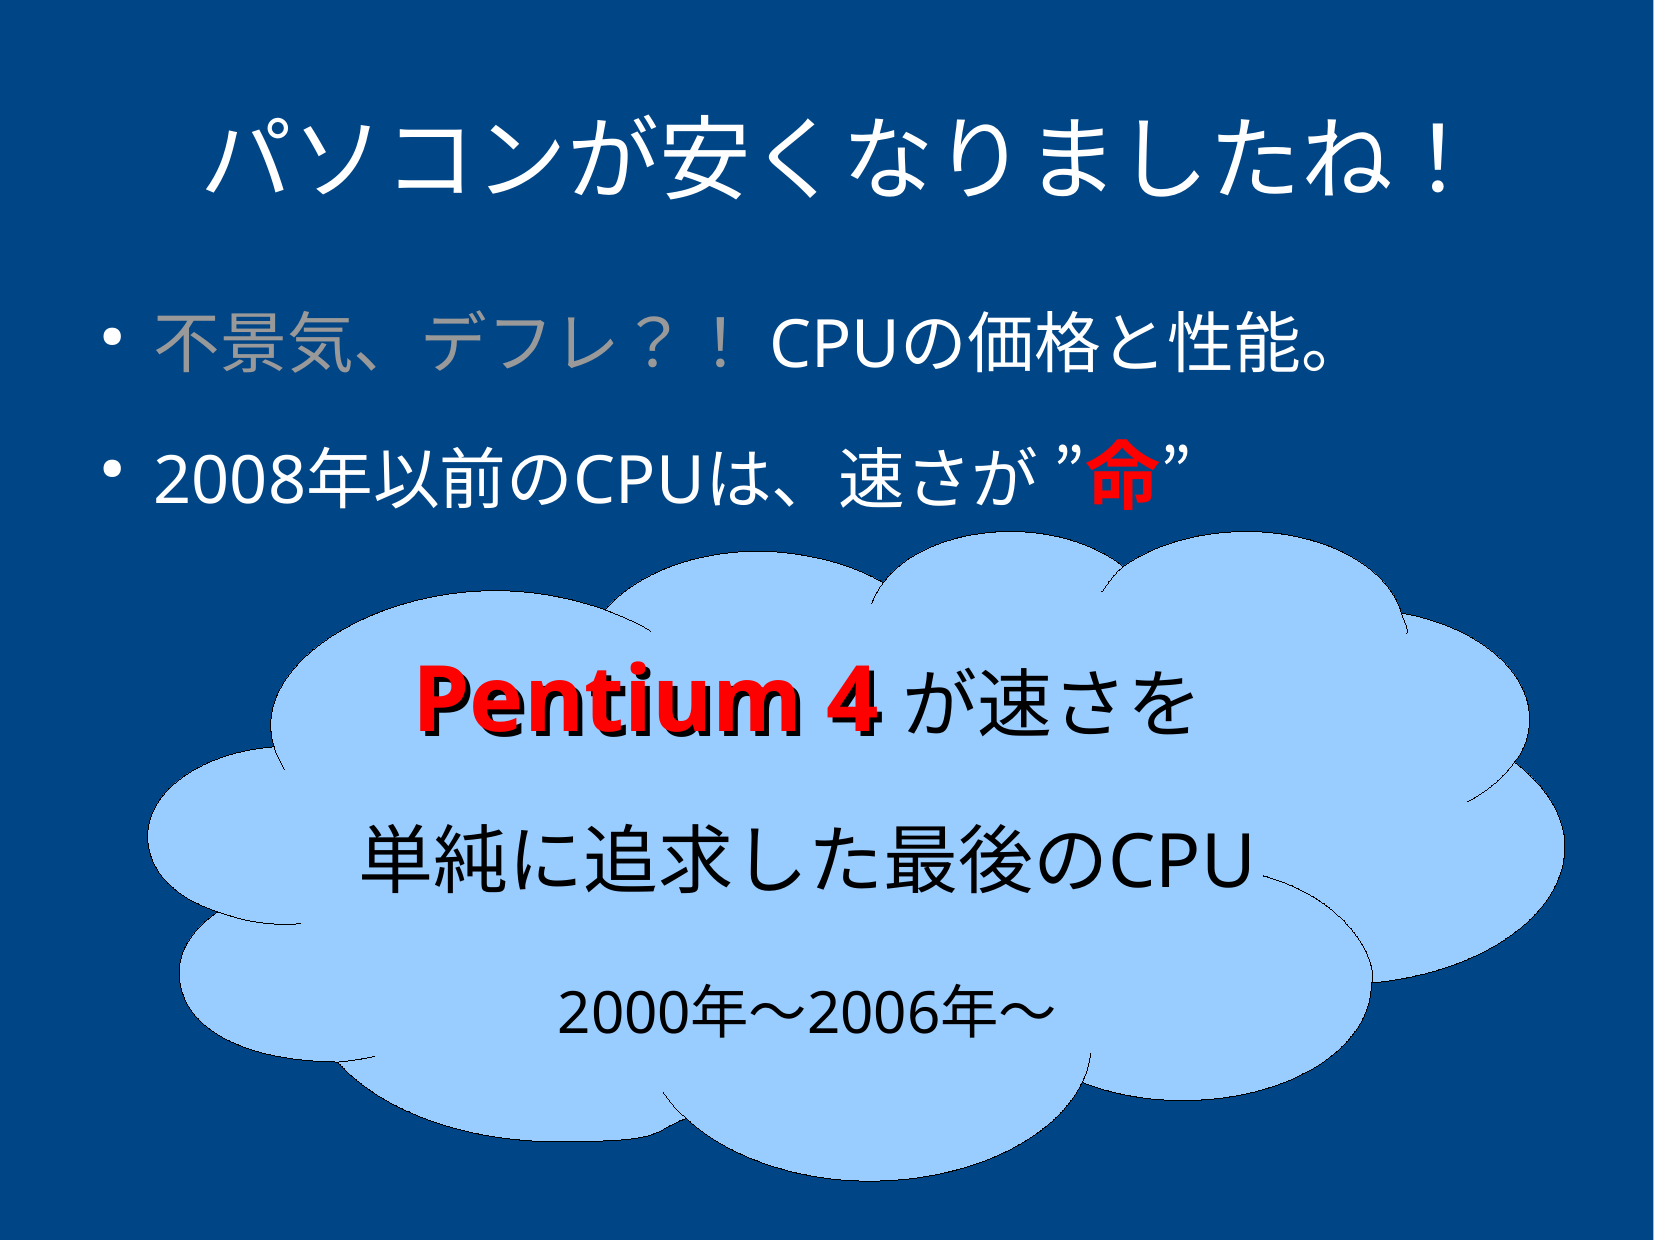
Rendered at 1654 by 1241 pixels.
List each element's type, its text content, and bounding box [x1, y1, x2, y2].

list 不景気、デフレ？！ CPUの価格と性能。 2008年以前のCPUは、速さが ”命” [82, 290, 1565, 532]
text_box Pentium 4 が速さを 単純に追求した最後のCPU 2000年～2006年～ [147, 531, 1565, 1182]
title パソコンが安くなりましたね！ [82, 56, 1571, 250]
